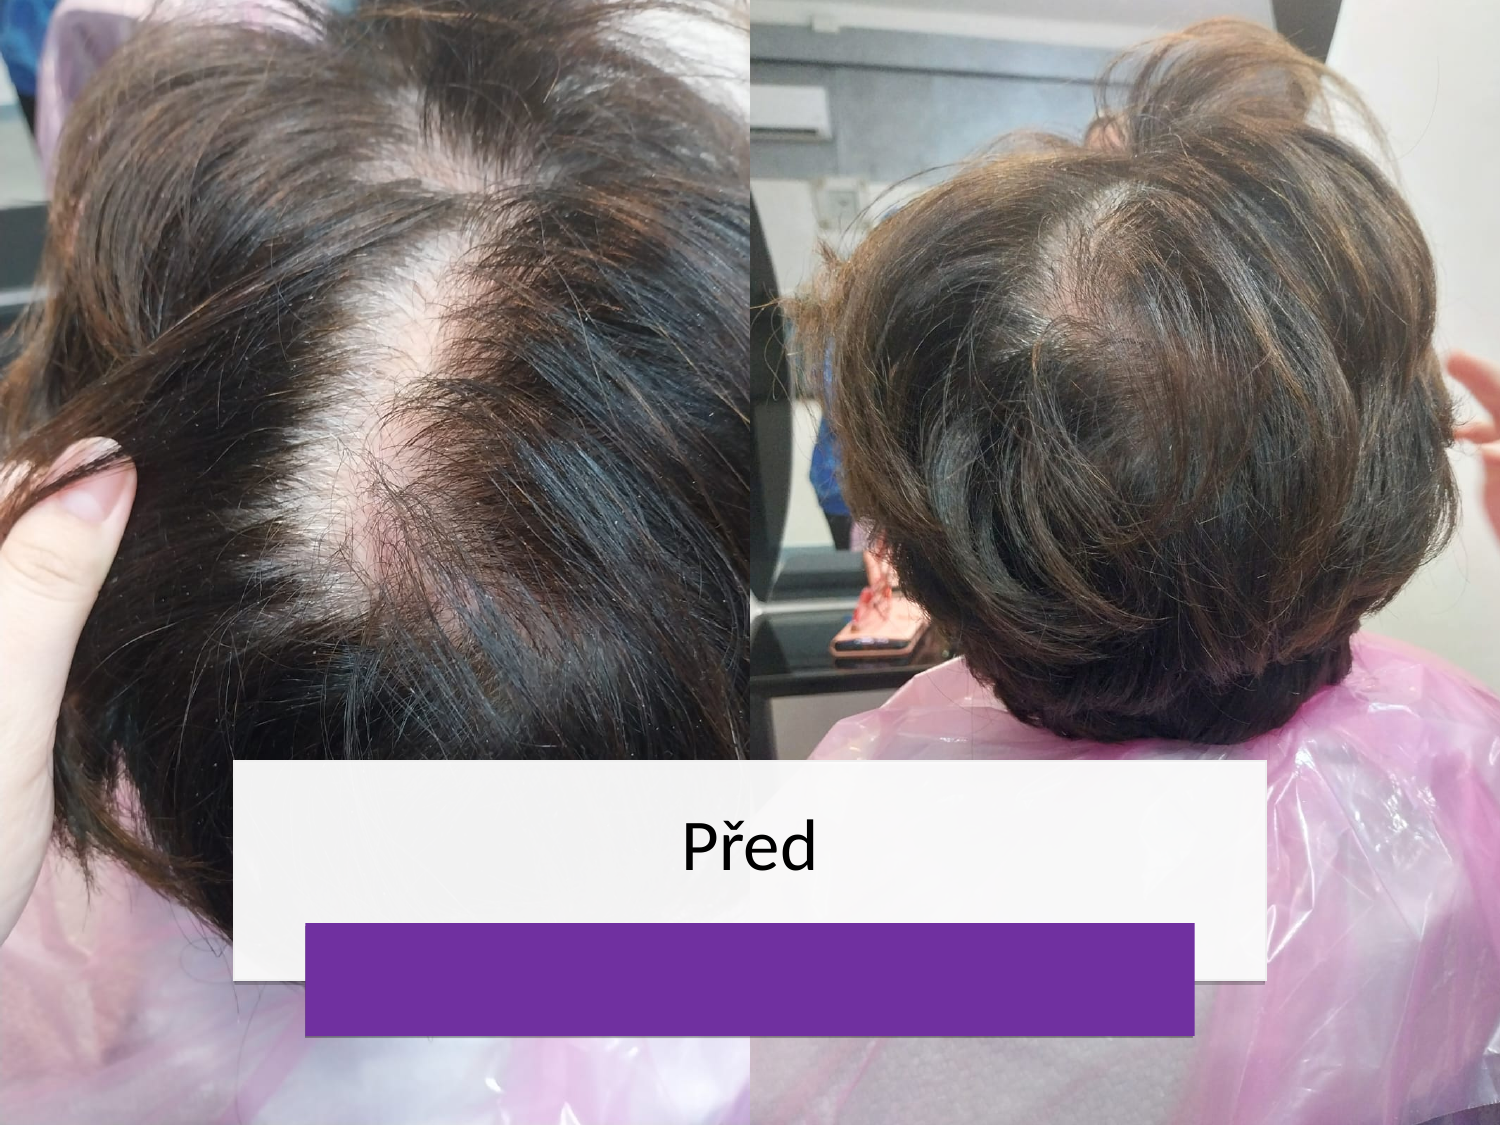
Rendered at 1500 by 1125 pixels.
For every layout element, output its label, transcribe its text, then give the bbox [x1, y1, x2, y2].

title Před [258, 775, 1242, 918]
picture [0, 0, 1500, 1125]
text_box [234, 761, 1266, 1036]
